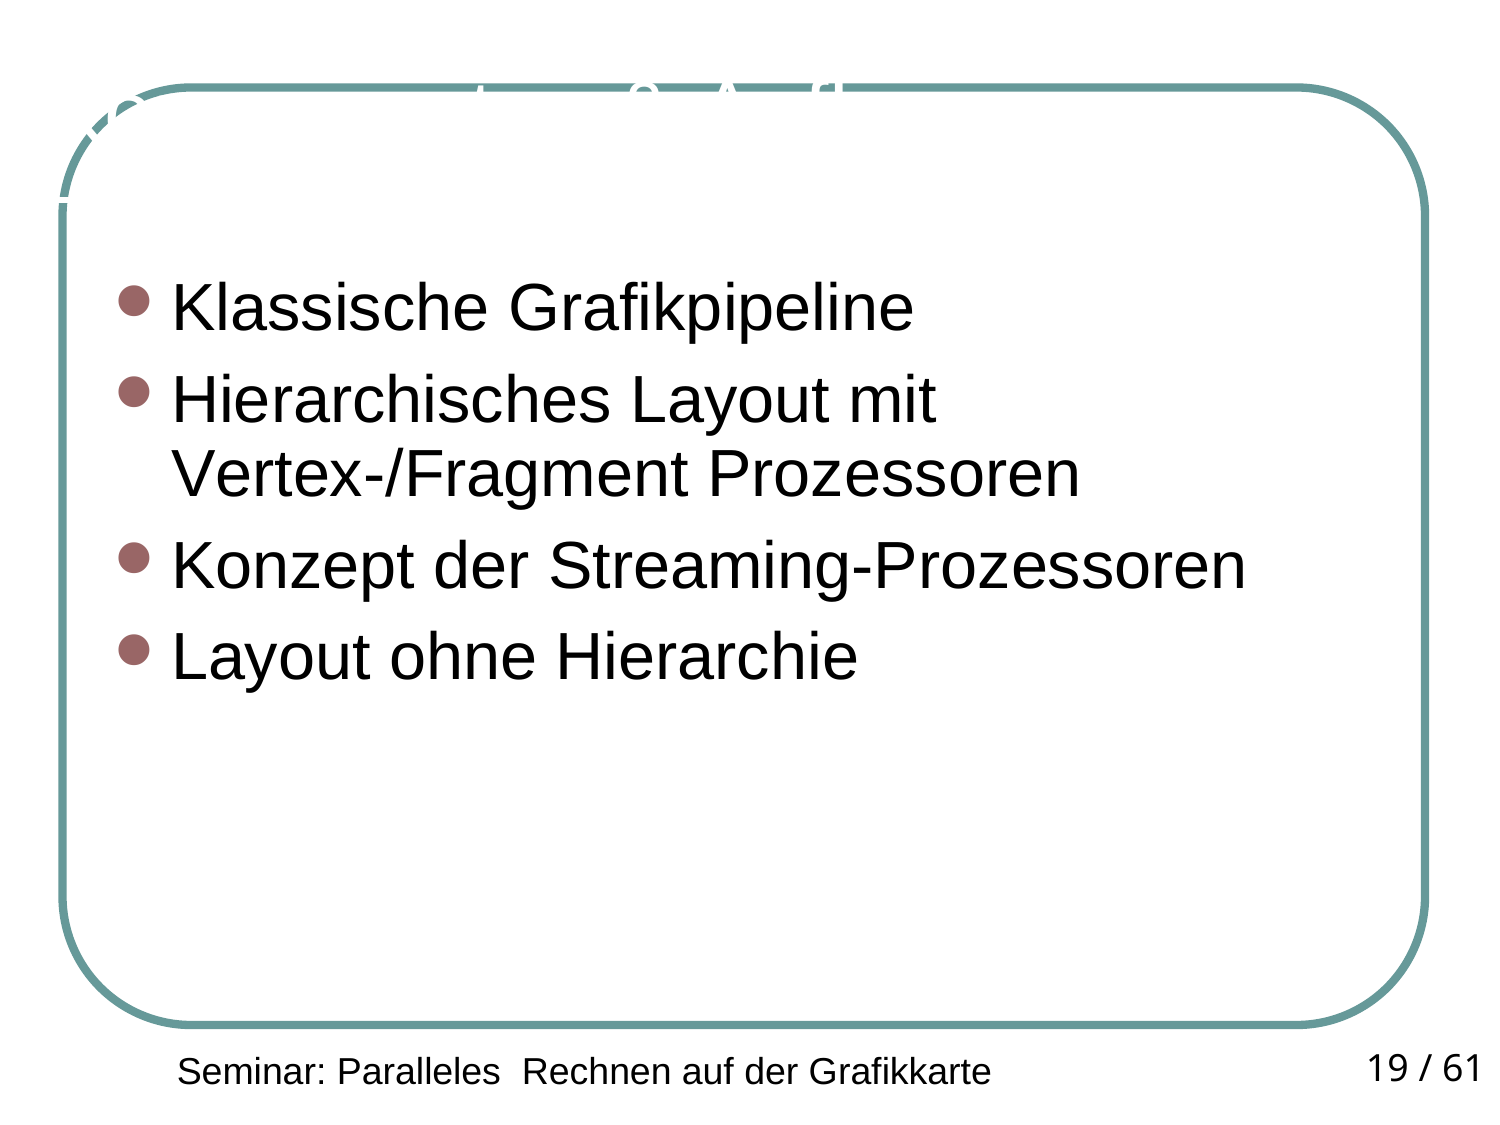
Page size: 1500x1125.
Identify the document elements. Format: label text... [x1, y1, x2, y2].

list Klassische Grafikpipeline Hierarchisches Layout mit Vertex-/Fragment Prozessoren Konzept der Streaming-Prozessoren Layout ohne Hierarchie [99, 262, 1401, 988]
title Komponenten & Aufbau [31, 37, 1347, 188]
